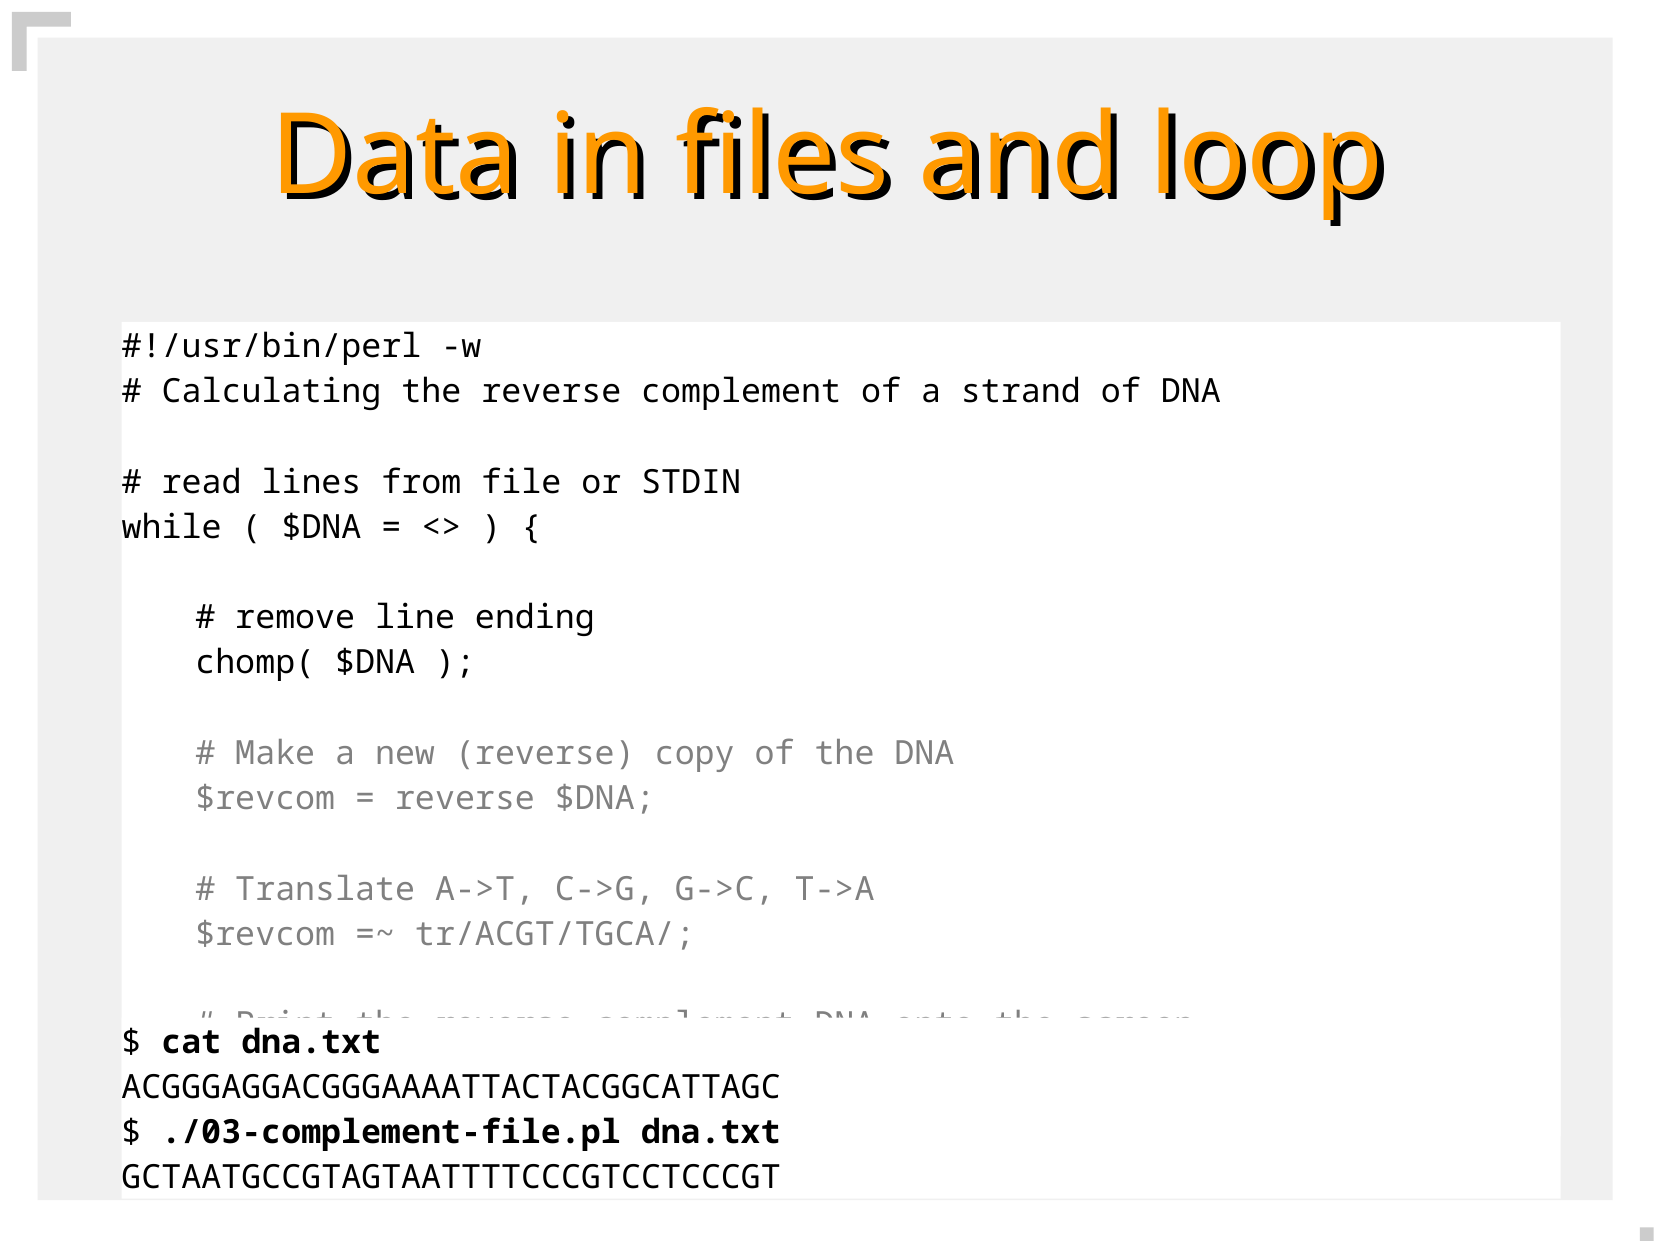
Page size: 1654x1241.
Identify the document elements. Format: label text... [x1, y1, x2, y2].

list $ cat dna.txt ACGGGAGGACGGGAAAATTACTACGGCATTAGC $ ./03-complement-file.pl dna.txt GCTAATGCCGTAGTAATTTTCCCGTCCTCCCGT [121, 1017, 1561, 1168]
list #!/usr/bin/perl -w # Calculating the reverse complement of a strand of DNA # read lines from file or STDIN while ( $DNA = <> ) { # remove line ending chomp( $DNA ); # Make a new (reverse) copy of the DNA $revcom = reverse $DNA; # Translate A->T, C->G, G->C, T->A $revcom =~ tr/ACGT/TGCA/; # Print the reverse complement DNA onto the screen print "$revcom\n"; } [121, 321, 1561, 997]
title Data in files and loop [121, 46, 1534, 254]
